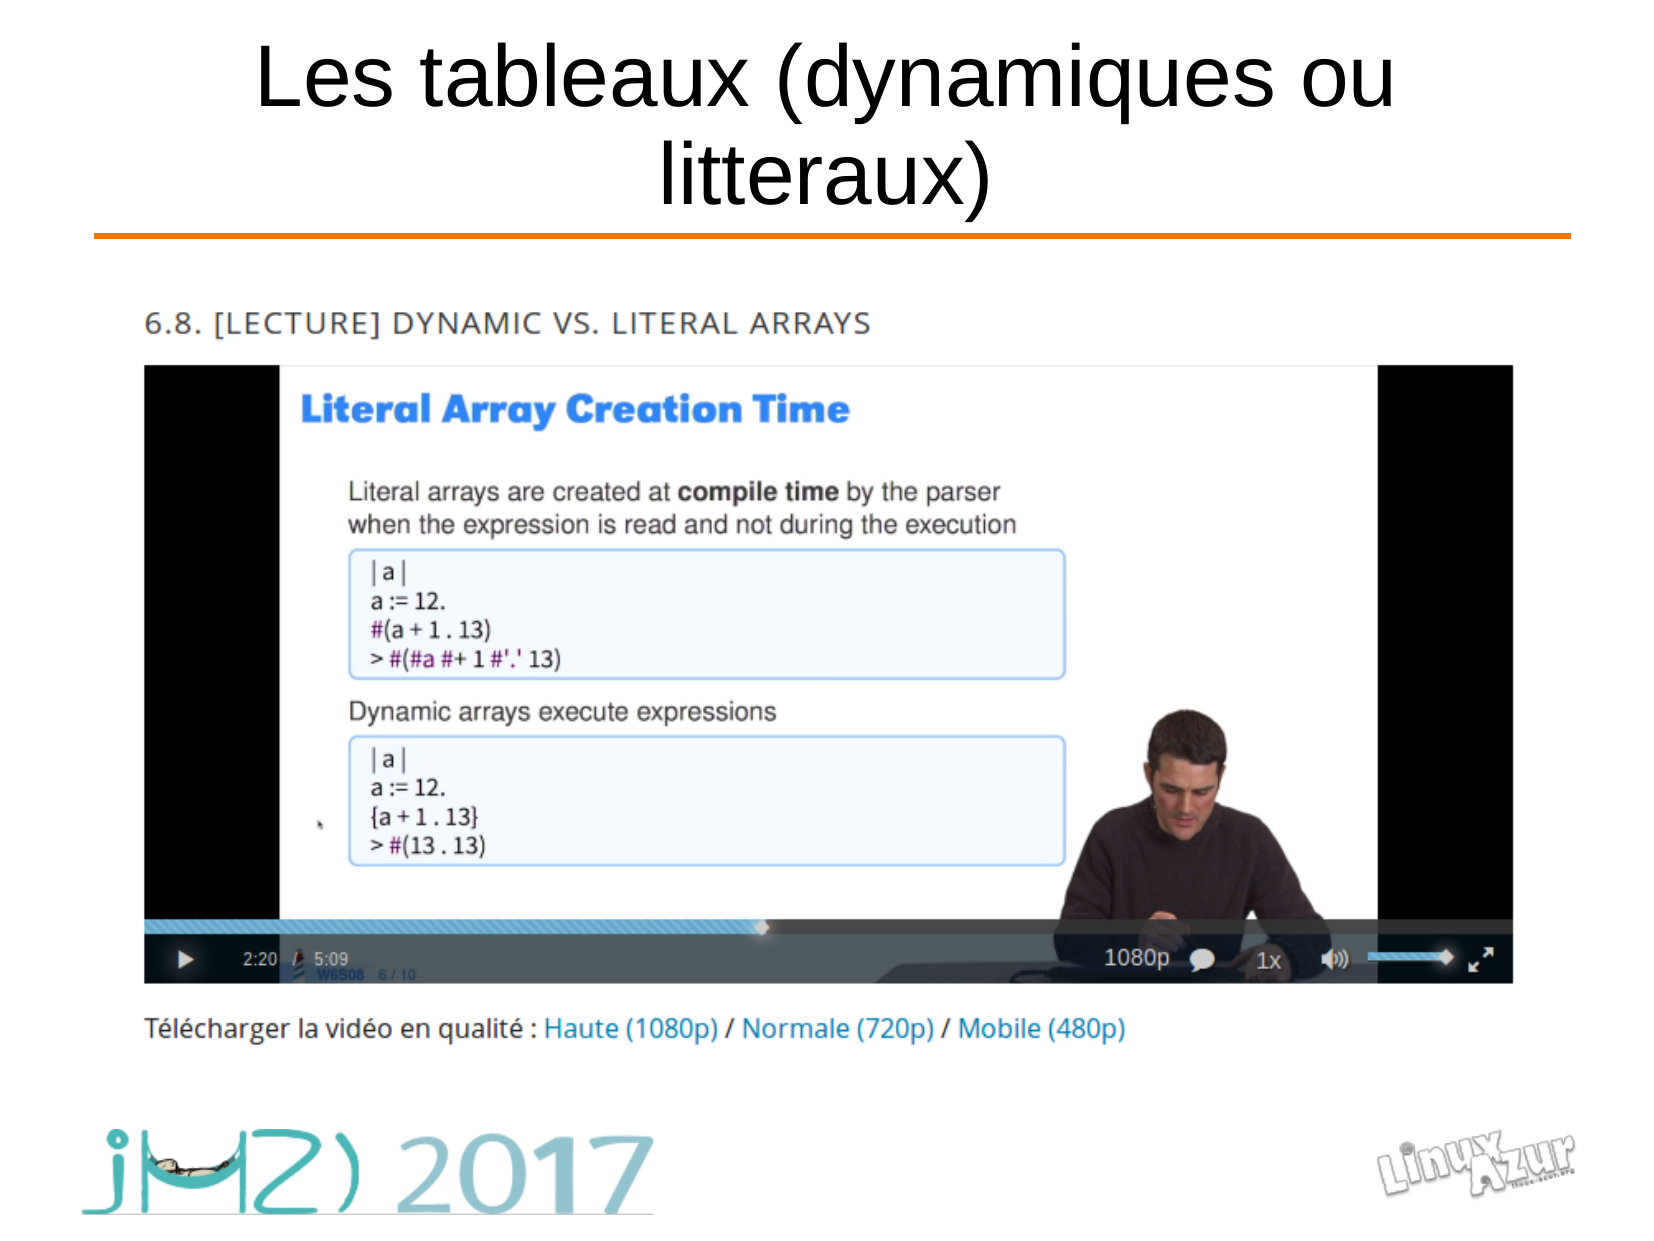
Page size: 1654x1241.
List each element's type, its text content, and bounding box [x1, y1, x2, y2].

picture [105, 283, 1548, 1063]
title Les tableaux (dynamiques ou litteraux) [82, 27, 1571, 223]
picture [82, 1129, 655, 1216]
picture [1346, 1115, 1600, 1211]
